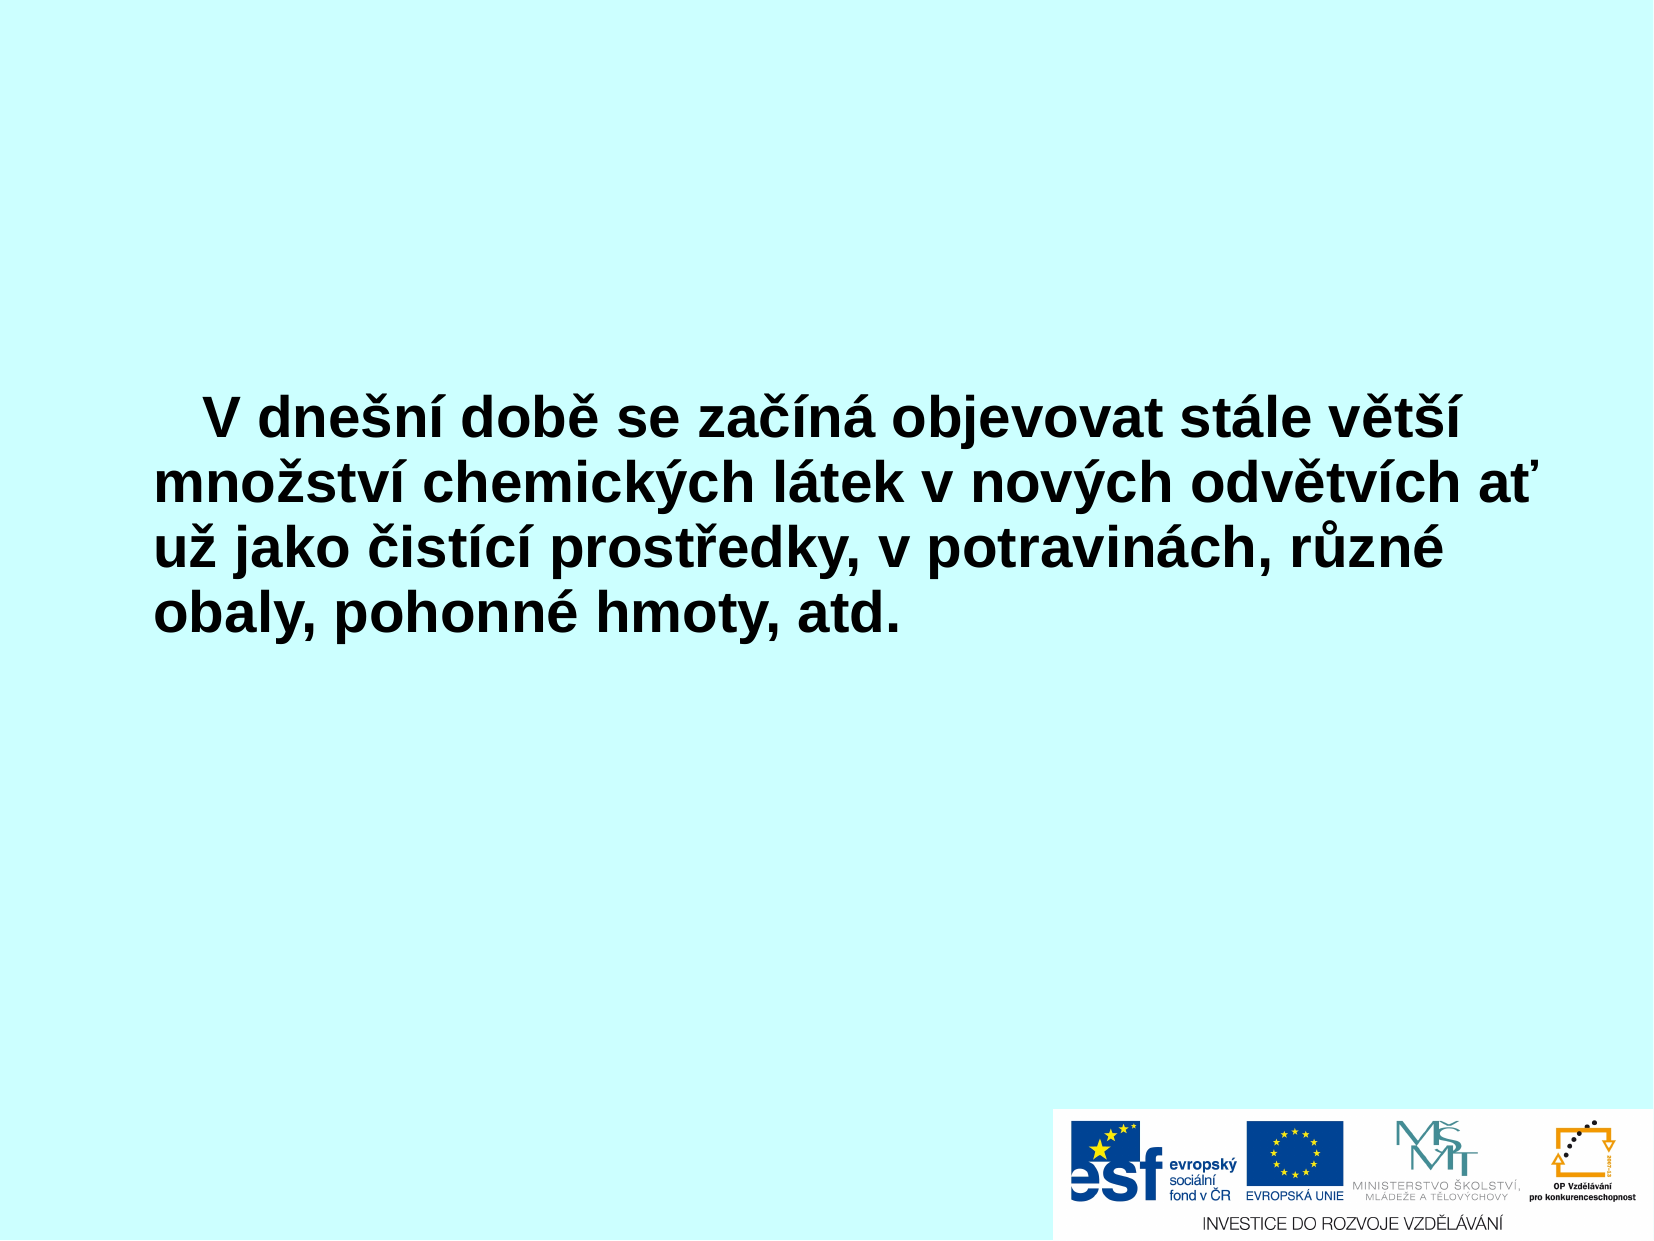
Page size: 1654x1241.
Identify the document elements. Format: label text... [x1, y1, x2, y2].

picture [1053, 1109, 1654, 1241]
list V dnešní době se začíná objevovat stále větší množství chemických látek v nových odvětvích ať už jako čistící prostředky, v potravinách, různé obaly, pohonné hmoty, atd. [82, 290, 1571, 1109]
